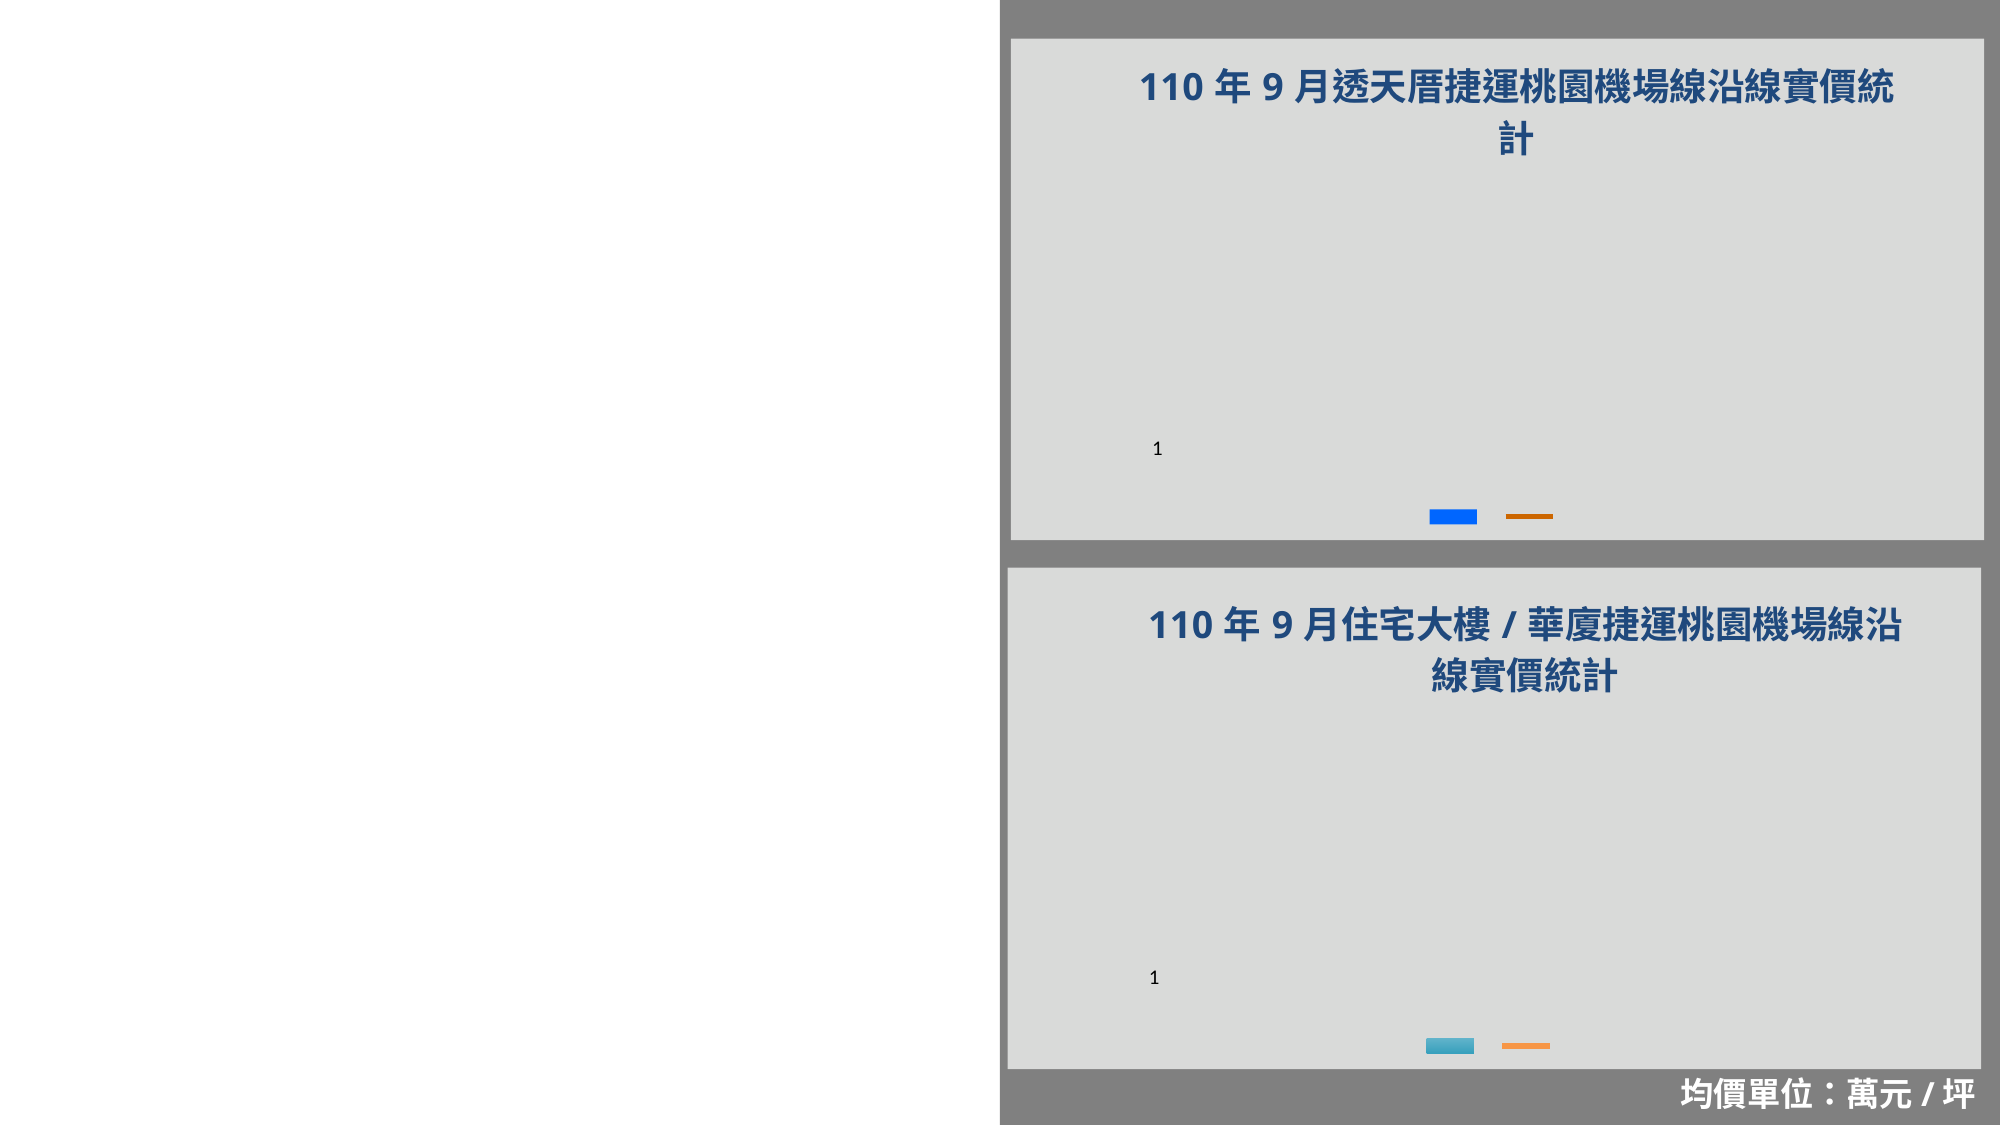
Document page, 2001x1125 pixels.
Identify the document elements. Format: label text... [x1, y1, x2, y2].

chart [1010, 38, 1985, 541]
text_box [999, 0, 2000, 1125]
chart [1007, 567, 1982, 1070]
text_box 均價單位：萬元/坪 [1665, 1065, 1992, 1121]
